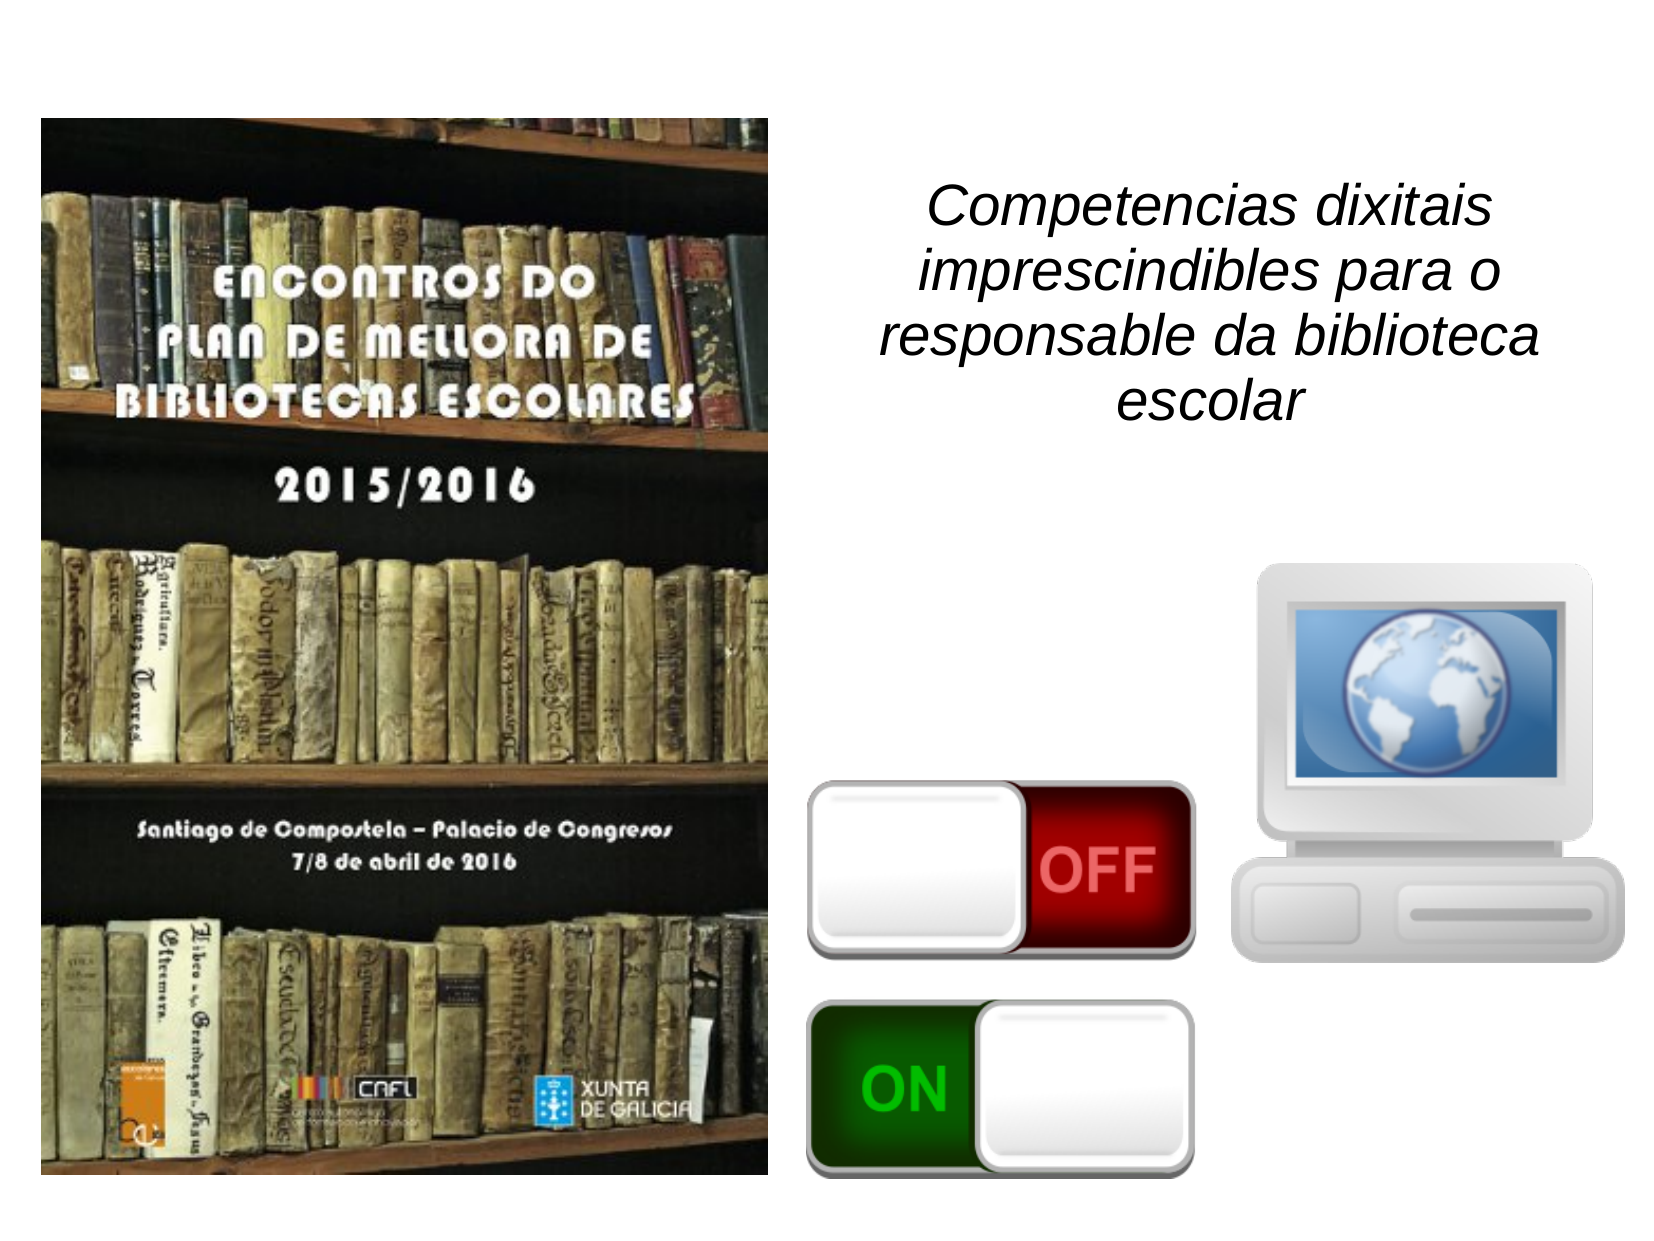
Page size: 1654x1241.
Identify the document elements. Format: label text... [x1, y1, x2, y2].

text_box Competencias dixitais imprescindibles para o responsable da biblioteca escolar [826, 165, 1595, 441]
picture [41, 118, 768, 1175]
picture [1231, 563, 1625, 963]
picture [806, 779, 1199, 1179]
